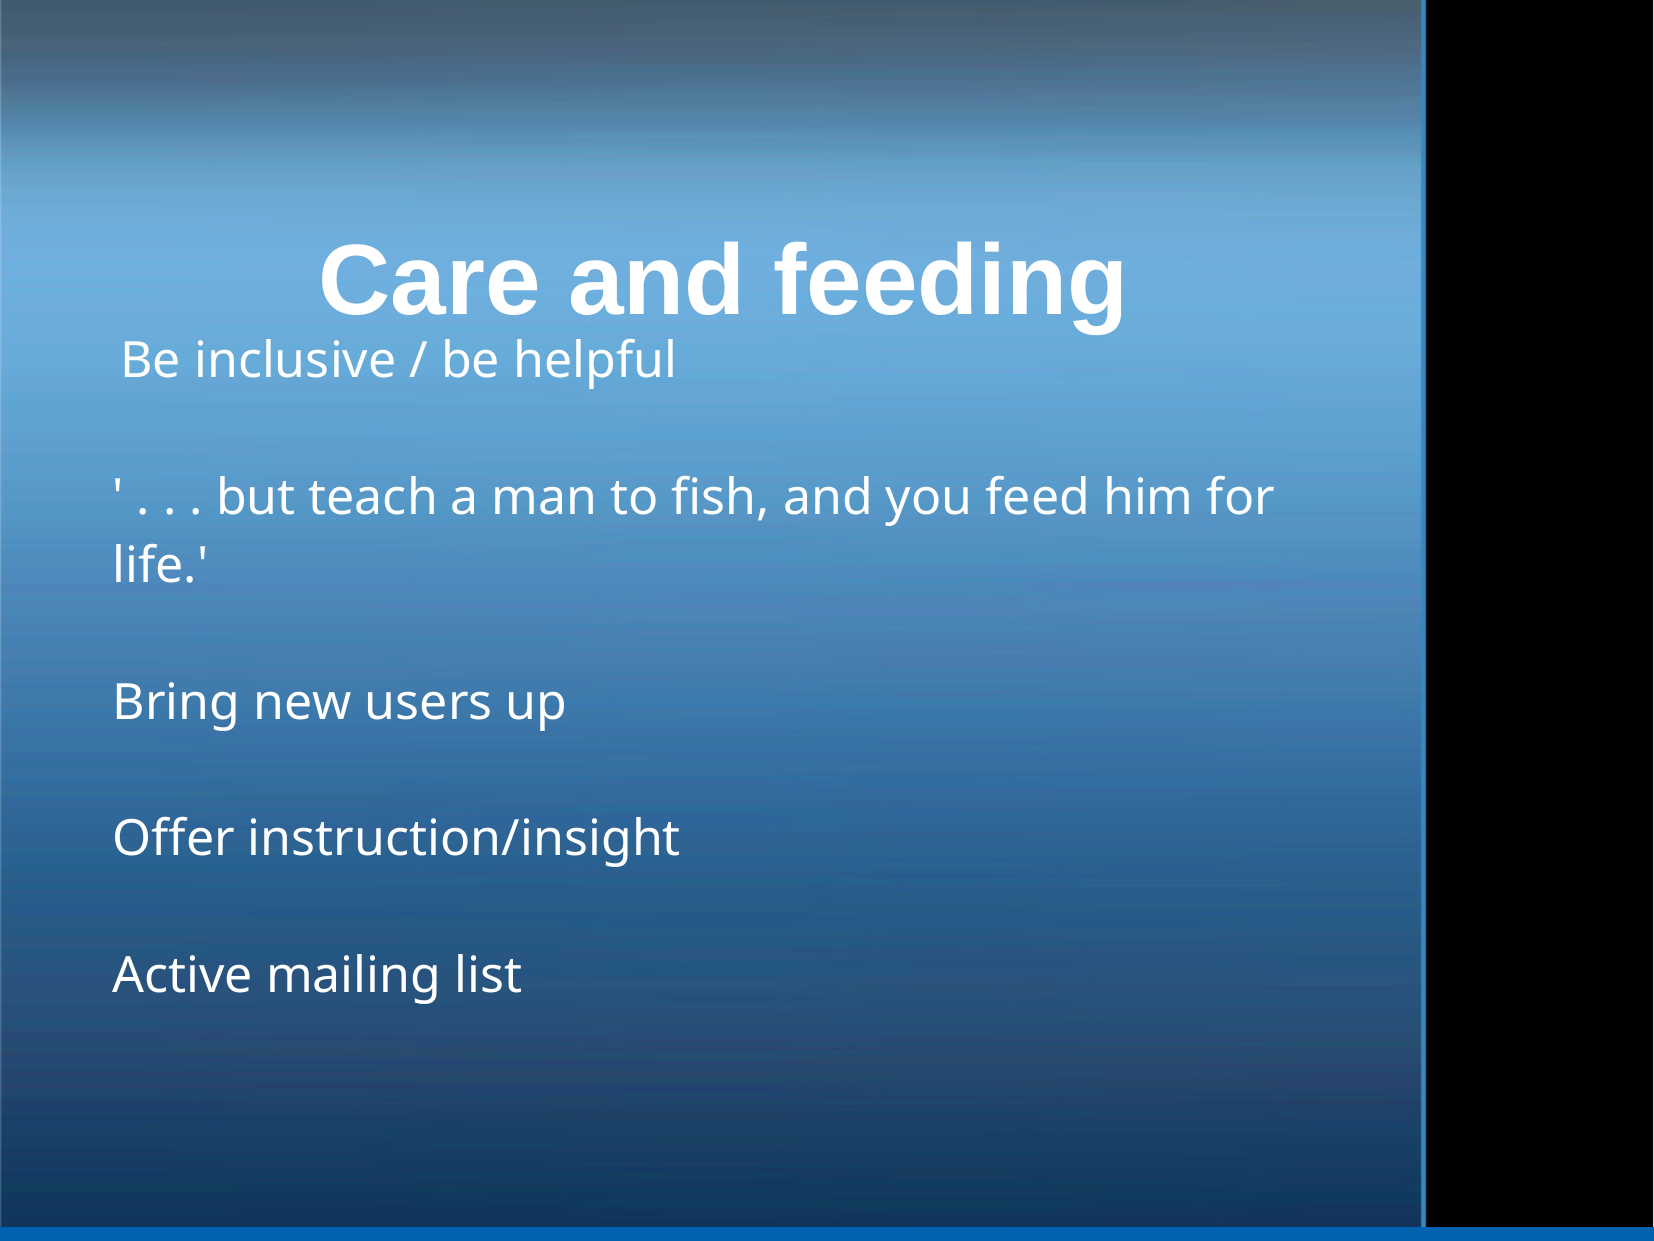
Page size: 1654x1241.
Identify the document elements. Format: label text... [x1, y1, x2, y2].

title Be inclusive / be helpful ' . . . but teach a man to fish, and you feed him for life.' Bring new users up Offer instruction/insight Active mailing list [112, 379, 1351, 1021]
picture [0, 0, 1654, 1227]
title Care and feeding [0, 176, 1448, 384]
